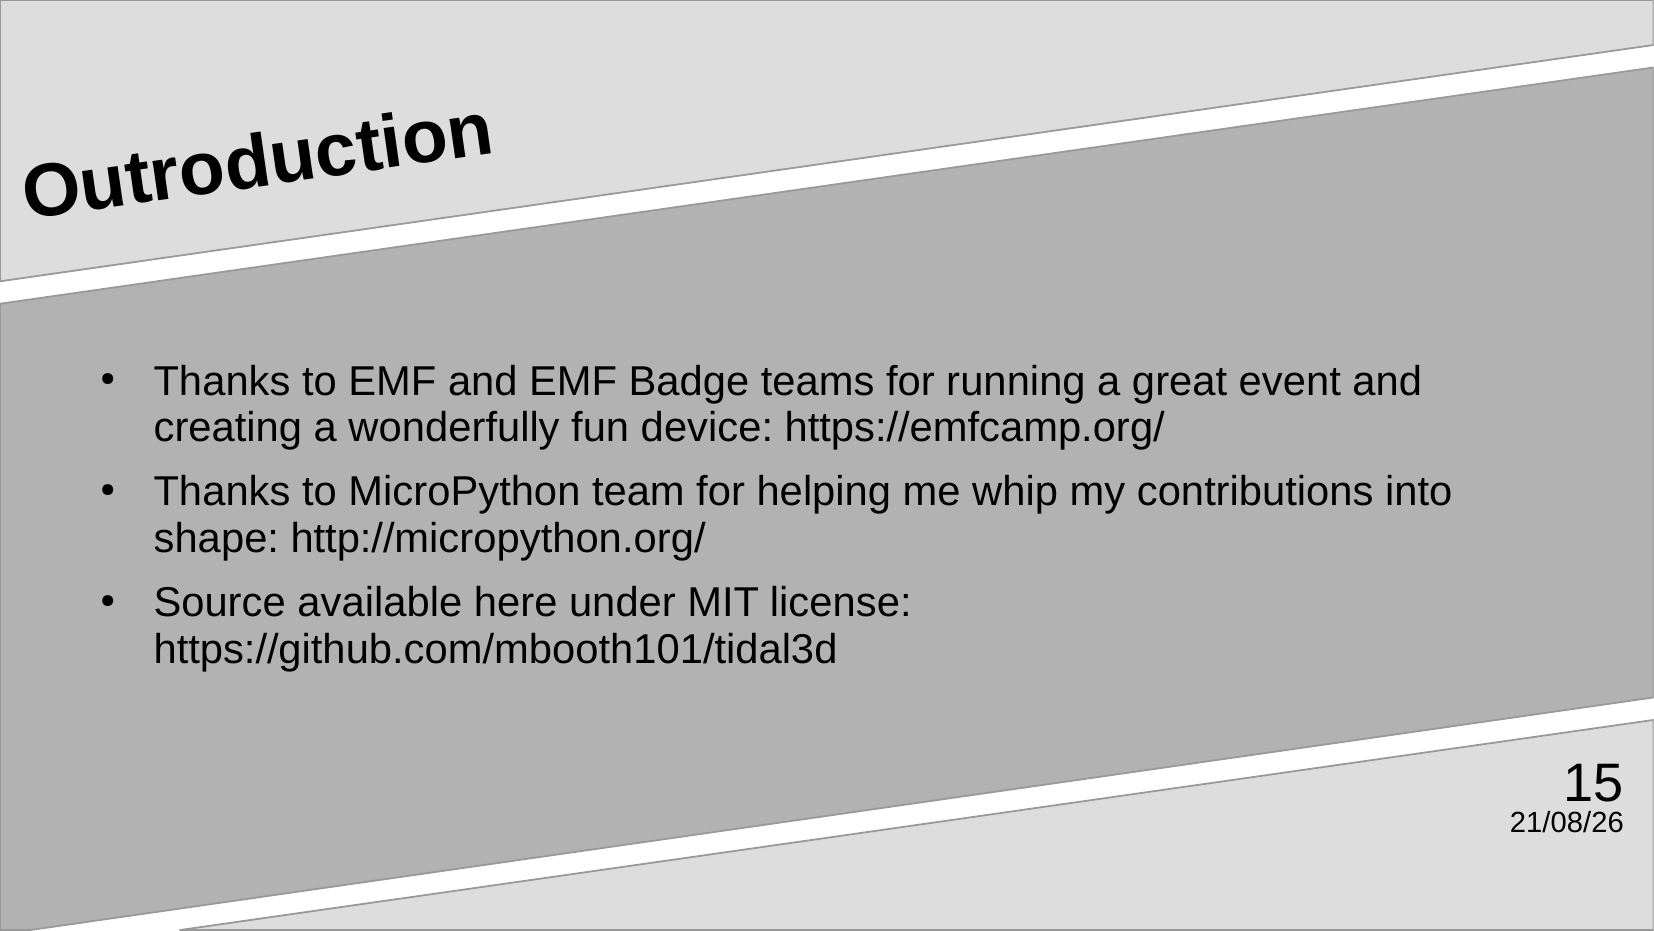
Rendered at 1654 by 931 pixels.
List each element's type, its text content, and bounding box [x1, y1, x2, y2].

list Thanks to EMF and EMF Badge teams for running a great event and creating a wonderfully fun device: https://emfcamp.org/ Thanks to MicroPython team for helping me whip my contributions into shape: http://micropython.org/ Source available here under MIT license: https://github.com/mbooth101/tidal3d [82, 292, 1538, 833]
title Outroduction [11, 0, 1496, 272]
